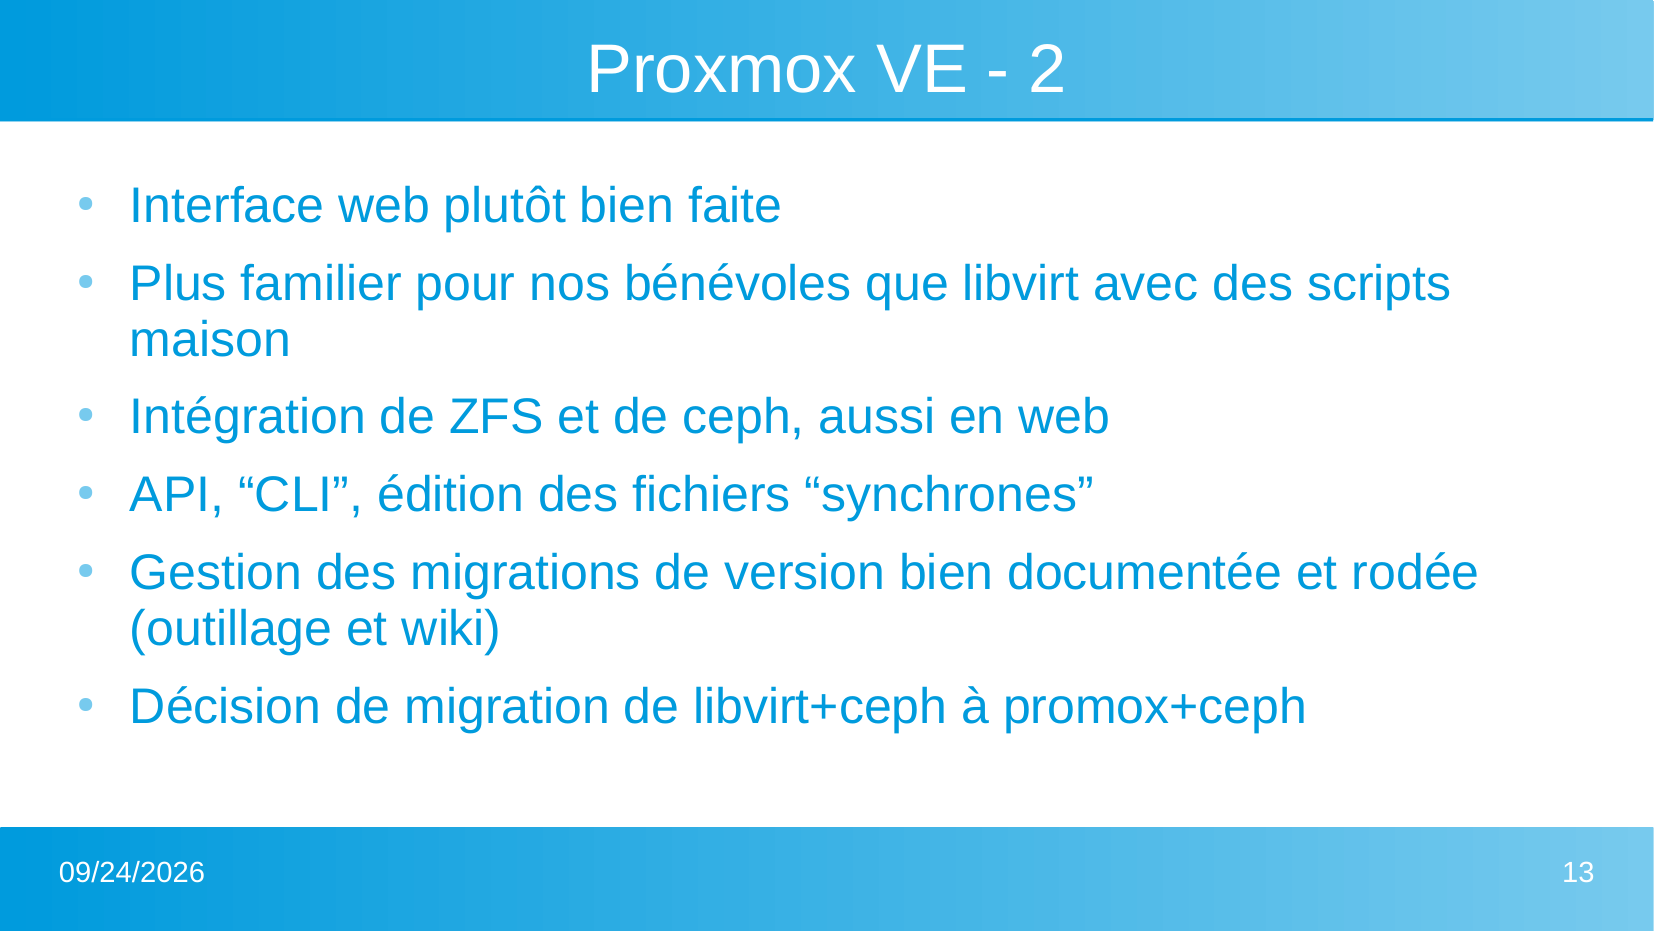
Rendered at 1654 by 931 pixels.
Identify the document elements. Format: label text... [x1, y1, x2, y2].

list Interface web plutôt bien faite Plus familier pour nos bénévoles que libvirt avec des scripts maison Intégration de ZFS et de ceph, aussi en web API, “CLI”, édition des fichiers “synchrones” Gestion des migrations de version bien documentée et rodée (outillage et wiki) Décision de migration de libvirt+ceph à promox+ceph [59, 177, 1595, 768]
title Proxmox VE - 2 [59, 29, 1595, 108]
